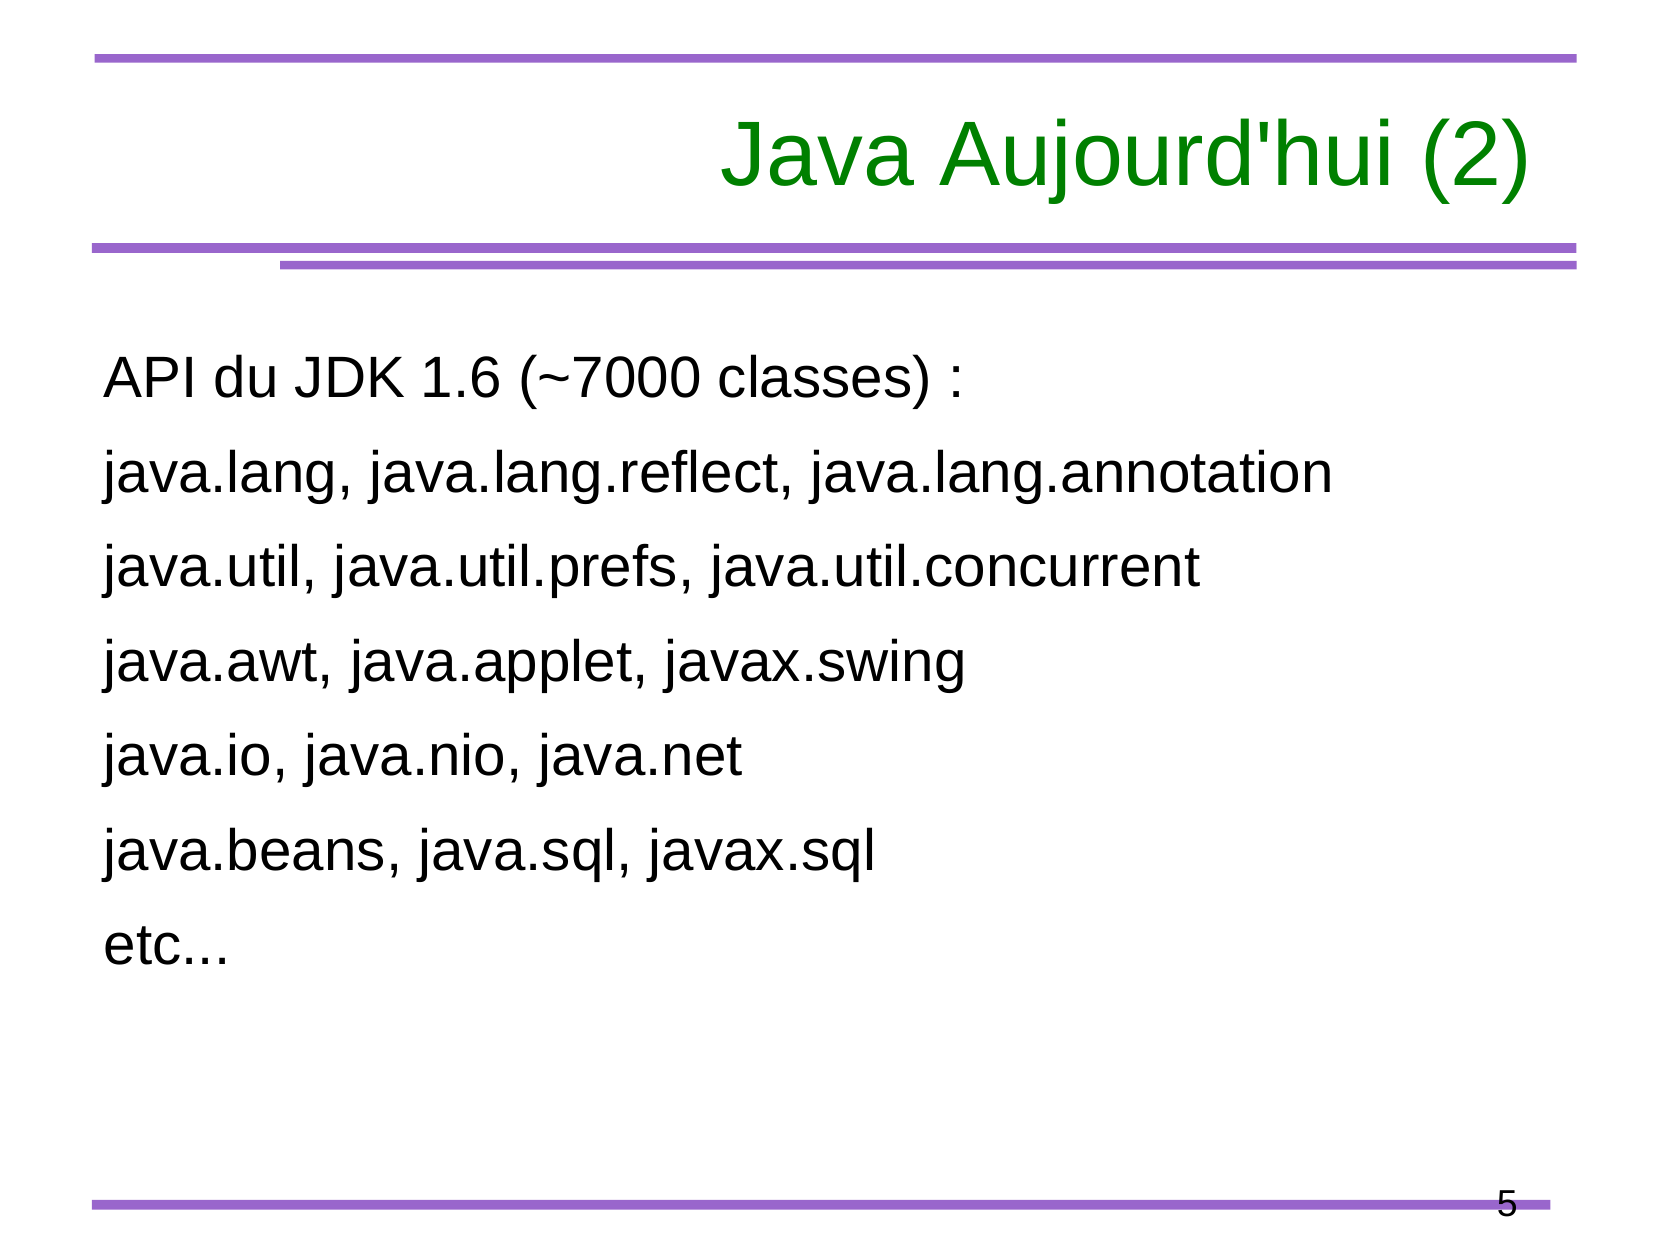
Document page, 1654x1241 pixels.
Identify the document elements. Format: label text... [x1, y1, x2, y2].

list API du JDK 1.6 (~7000 classes) : java.lang, java.lang.reflect, java.lang.annotation java.util, java.util.prefs, java.util.concurrent java.awt, java.applet, javax.swing java.io, java.nio, java.net java.beans, java.sql, javax.sql etc... [86, 344, 1570, 1128]
title Java Aujourd'hui (2) [121, 49, 1534, 257]
